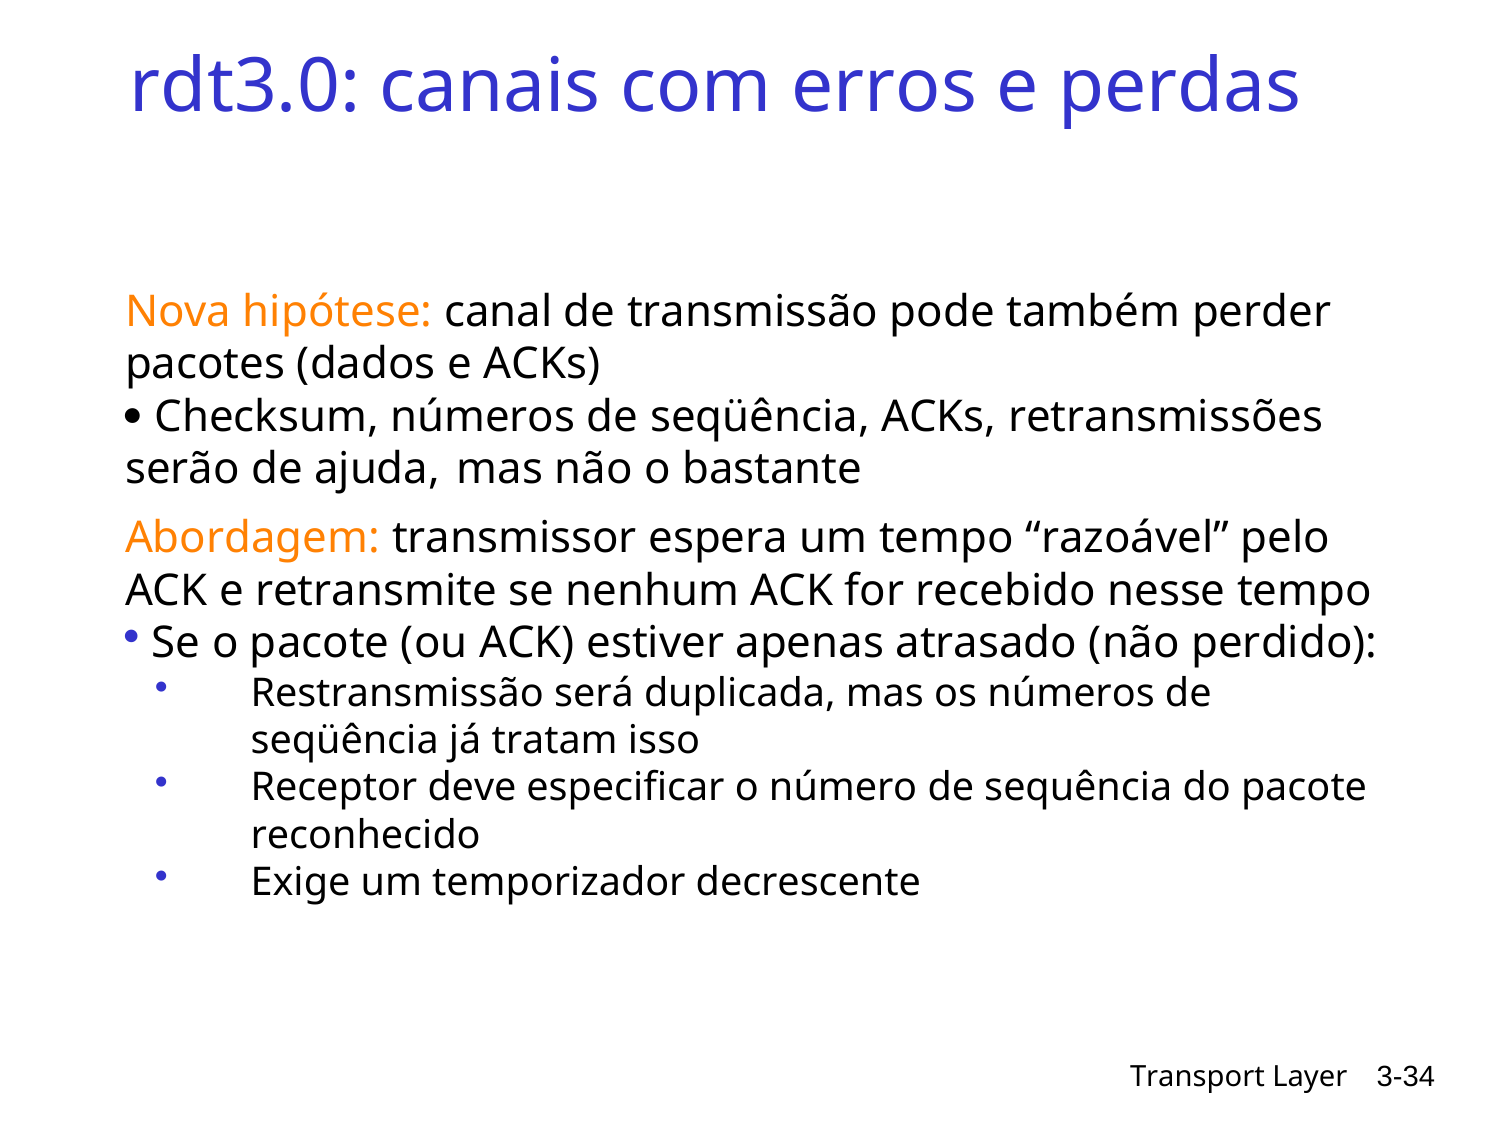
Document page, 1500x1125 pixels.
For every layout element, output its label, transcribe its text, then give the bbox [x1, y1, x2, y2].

text_box 3-<número> [1339, 1050, 1451, 1125]
text_box rdt3.0: canais com erros e perdas [115, 28, 1500, 154]
list Nova hipótese: canal de transmissão pode também perder pacotes (dados e ACKs)  Checksum, números de seqüência, ACKs, retransmissões serão de ajuda, mas não o bastante Abordagem: transmissor espera um tempo “razoável” pelo ACK e retransmite se nenhum ACK for recebido nesse tempo Se o pacote (ou ACK) estiver apenas atrasado (não perdido): Restransmissão será duplicada, mas os números de seqüência já tratam isso Receptor deve especificar o número de sequência do pacote reconhecido Exige um temporizador decrescente [110, 275, 1404, 969]
text_box Transport Layer [887, 1050, 1339, 1125]
